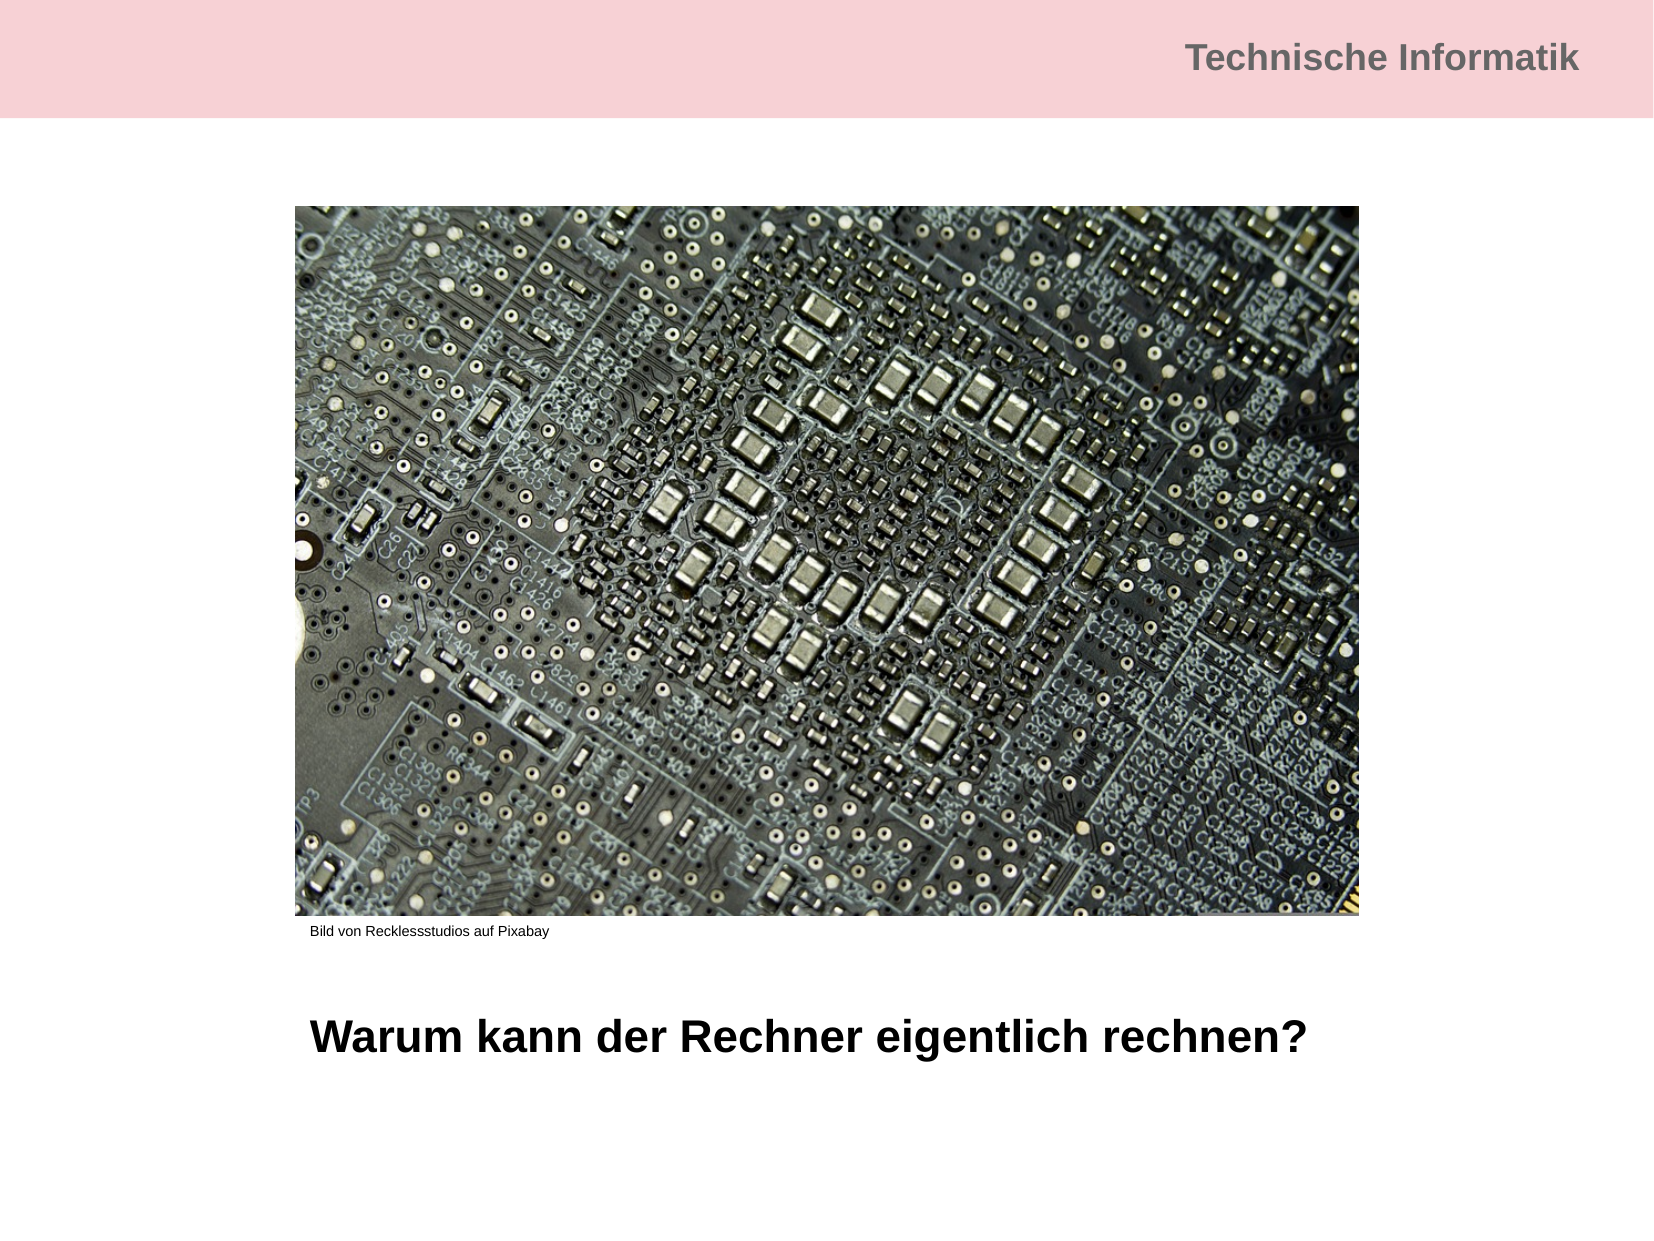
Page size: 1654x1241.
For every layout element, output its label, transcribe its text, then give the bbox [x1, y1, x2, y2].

text_box Warum kann der Rechner eigentlich rechnen? [295, 1003, 1359, 1093]
picture [295, 206, 1359, 916]
text_box Technische Informatik [915, 29, 1595, 87]
text_box Bild von Recklessstudios auf Pixabay [295, 915, 585, 947]
text_box [0, 0, 1654, 119]
